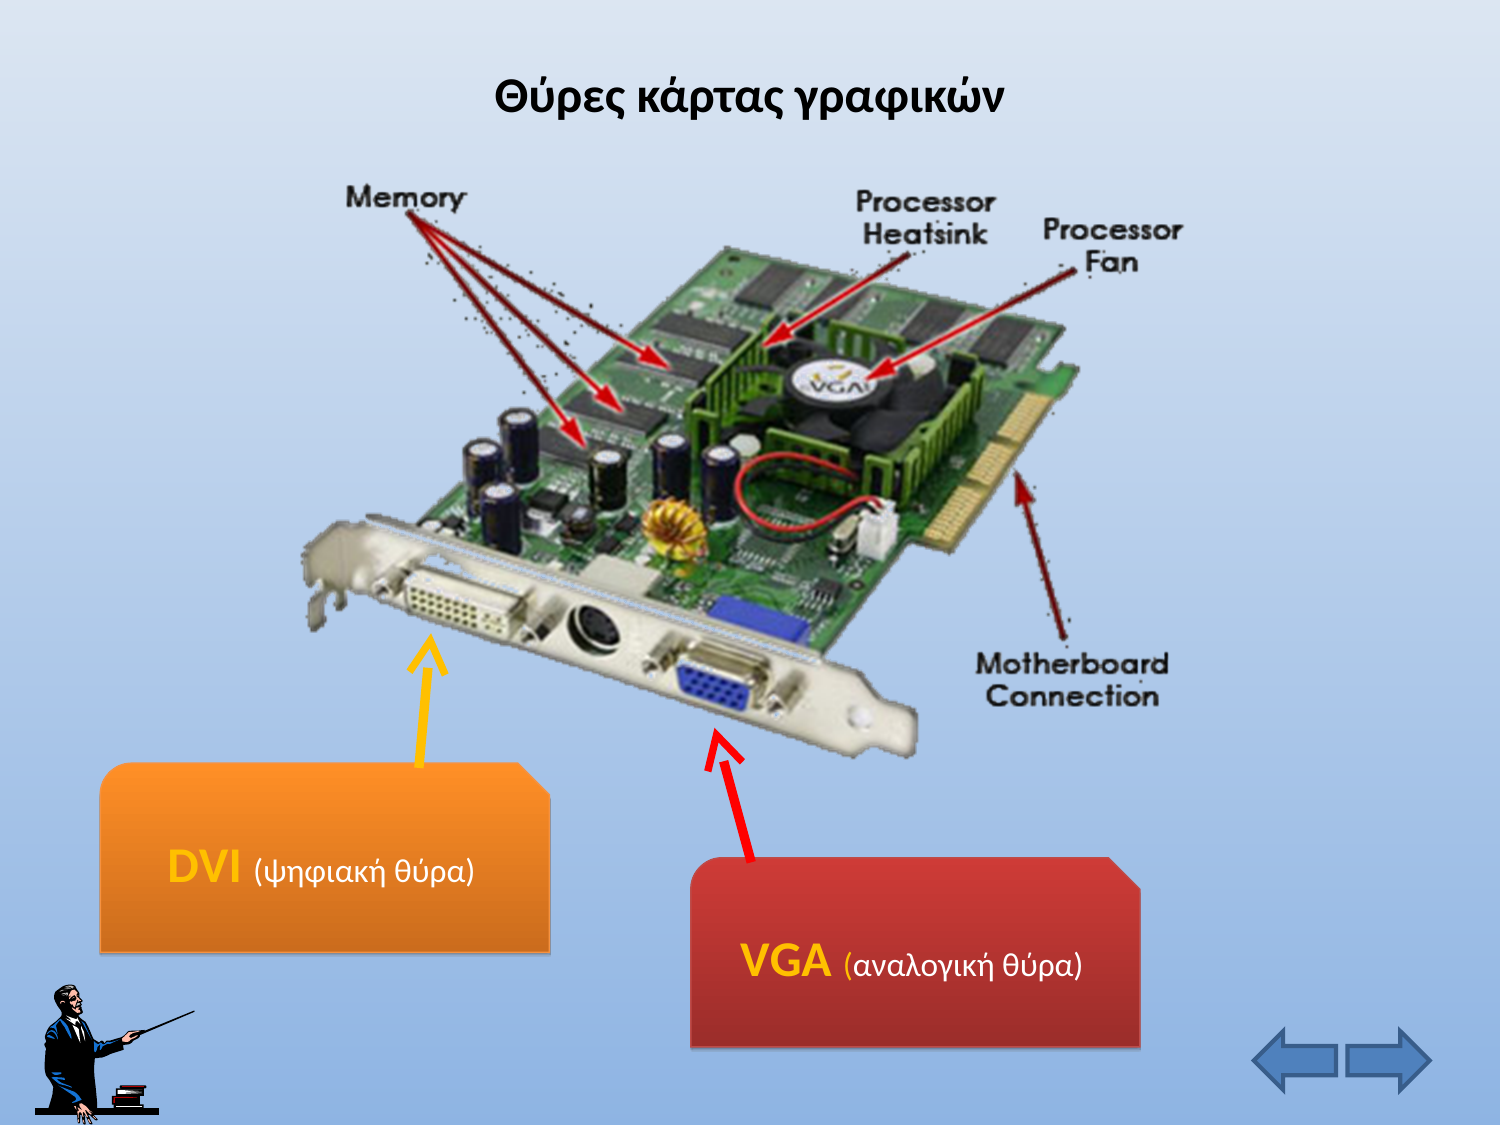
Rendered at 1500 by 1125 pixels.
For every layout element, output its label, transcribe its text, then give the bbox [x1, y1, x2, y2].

picture [277, 171, 1203, 777]
text_box VGA (αναλογική θύρα) [690, 857, 1140, 1047]
title Θύρες κάρτας γραφικών [75, 45, 1426, 141]
text_box DVI (ψηφιακή θύρα) [100, 763, 550, 953]
